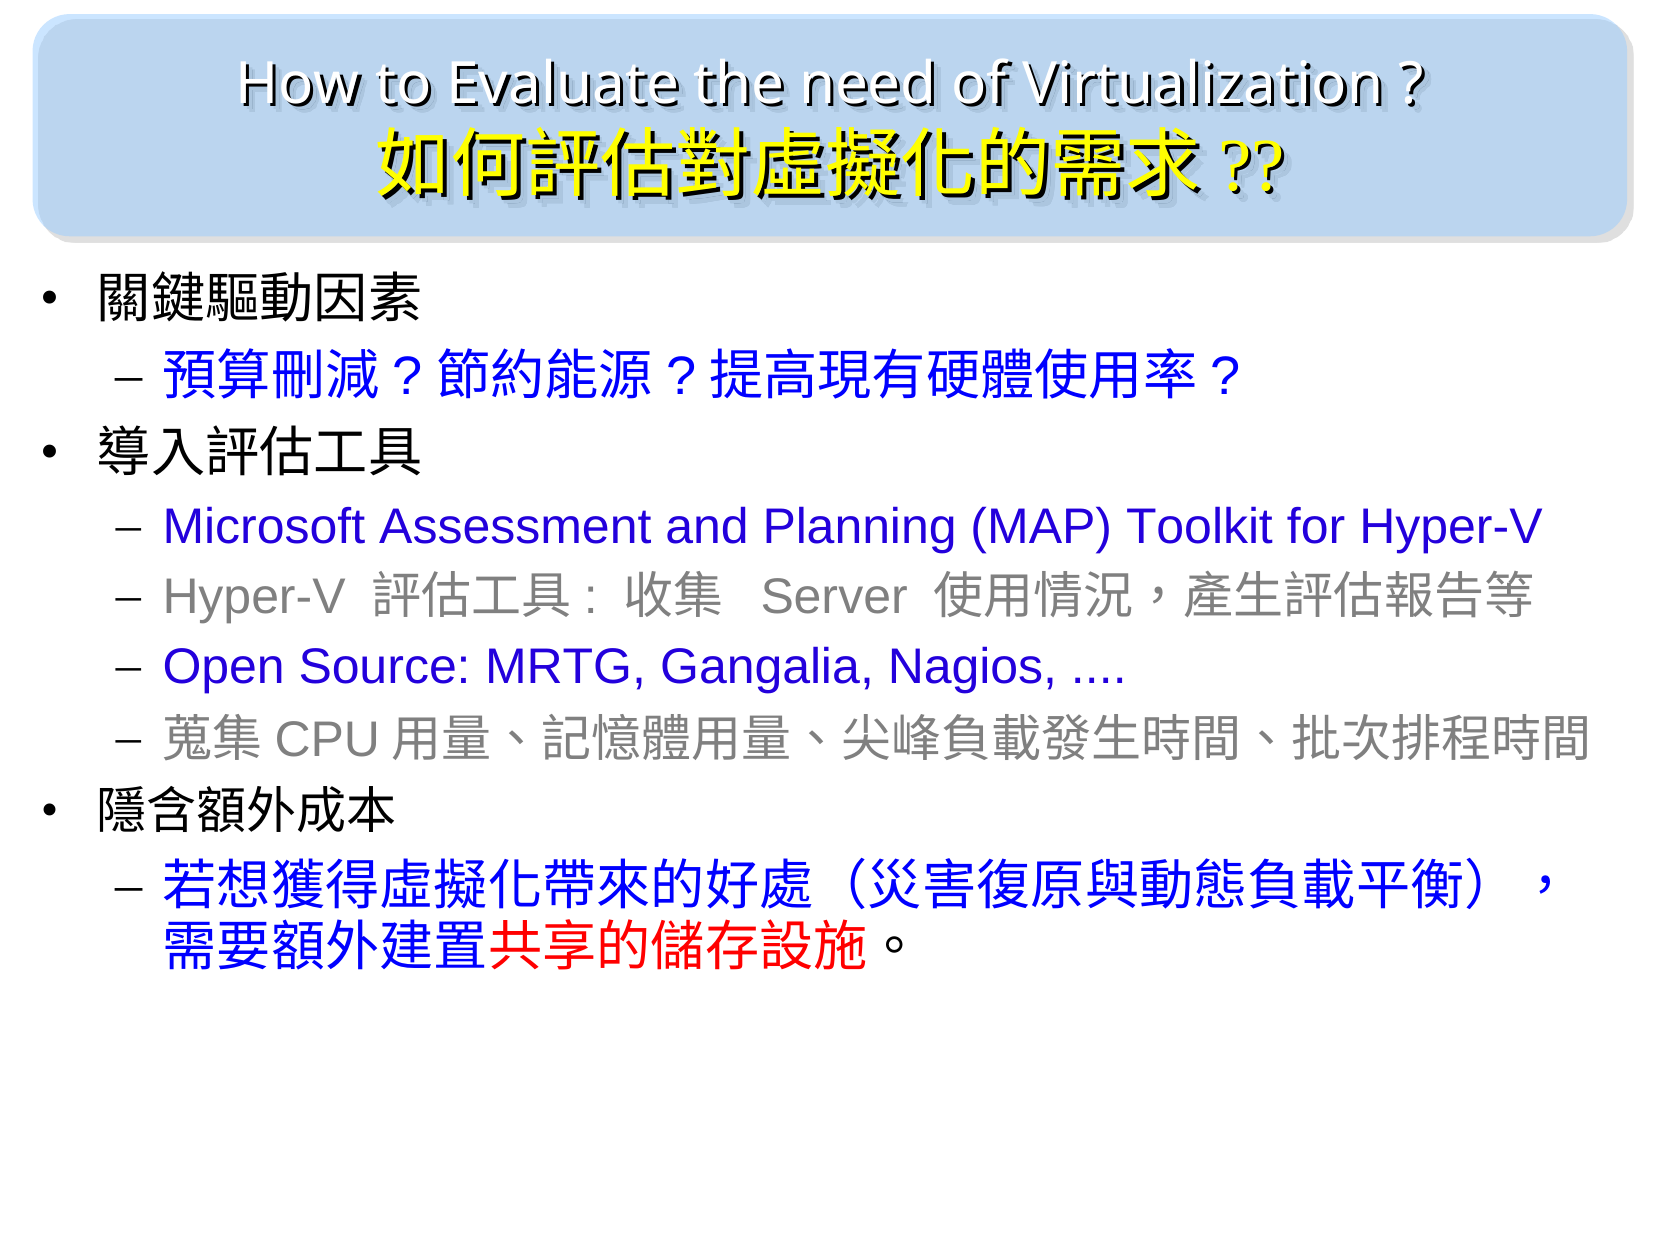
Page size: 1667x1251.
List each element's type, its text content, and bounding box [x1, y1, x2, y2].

text_box 關鍵驅動因素 預算刪減?節約能源?提高現有硬體使用率? 導入評估工具 Microsoft Assessment and Planning (MAP) Toolkit for Hyper-V Hyper-V 評估工具: 收集 Server 使用情況，產生評估報告等 Open Source: MRTG, Gangalia, Nagios, .... 蒐集CPU用量、記憶體用量、尖峰負載發生時間、批次排程時間 隱含額外成本 若想獲得虛擬化帶來的好處（災害復原與動態負載平衡），需要額外建置共享的儲存設施。 [40, 265, 1625, 1230]
text_box How to Evaluate the need of Virtualization ? 如何評估對虛擬化的需求?? [32, 14, 1628, 237]
